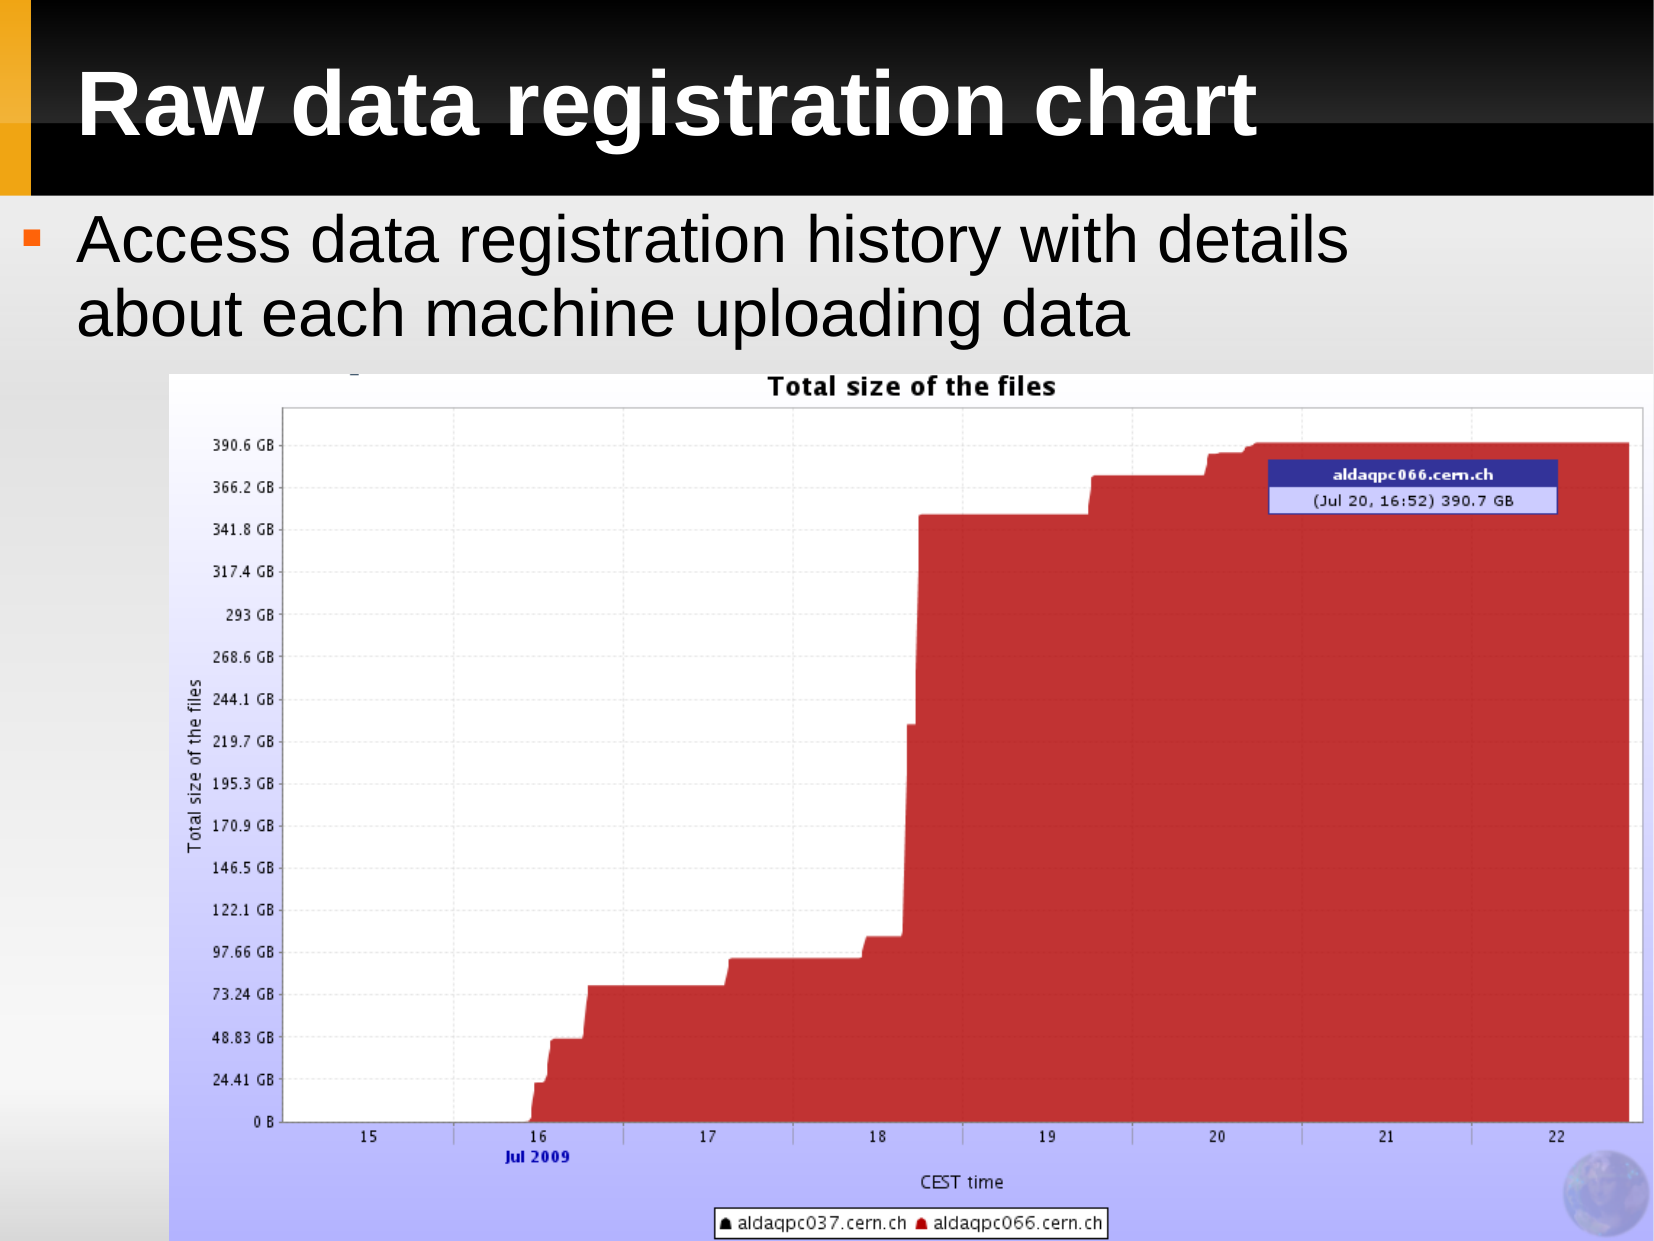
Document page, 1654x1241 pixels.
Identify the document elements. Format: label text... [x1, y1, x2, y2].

picture [0, 0, 1654, 1241]
list Access data registration history with details about each machine uploading data [5, 201, 1495, 1006]
title Raw data registration chart [76, 0, 1565, 208]
